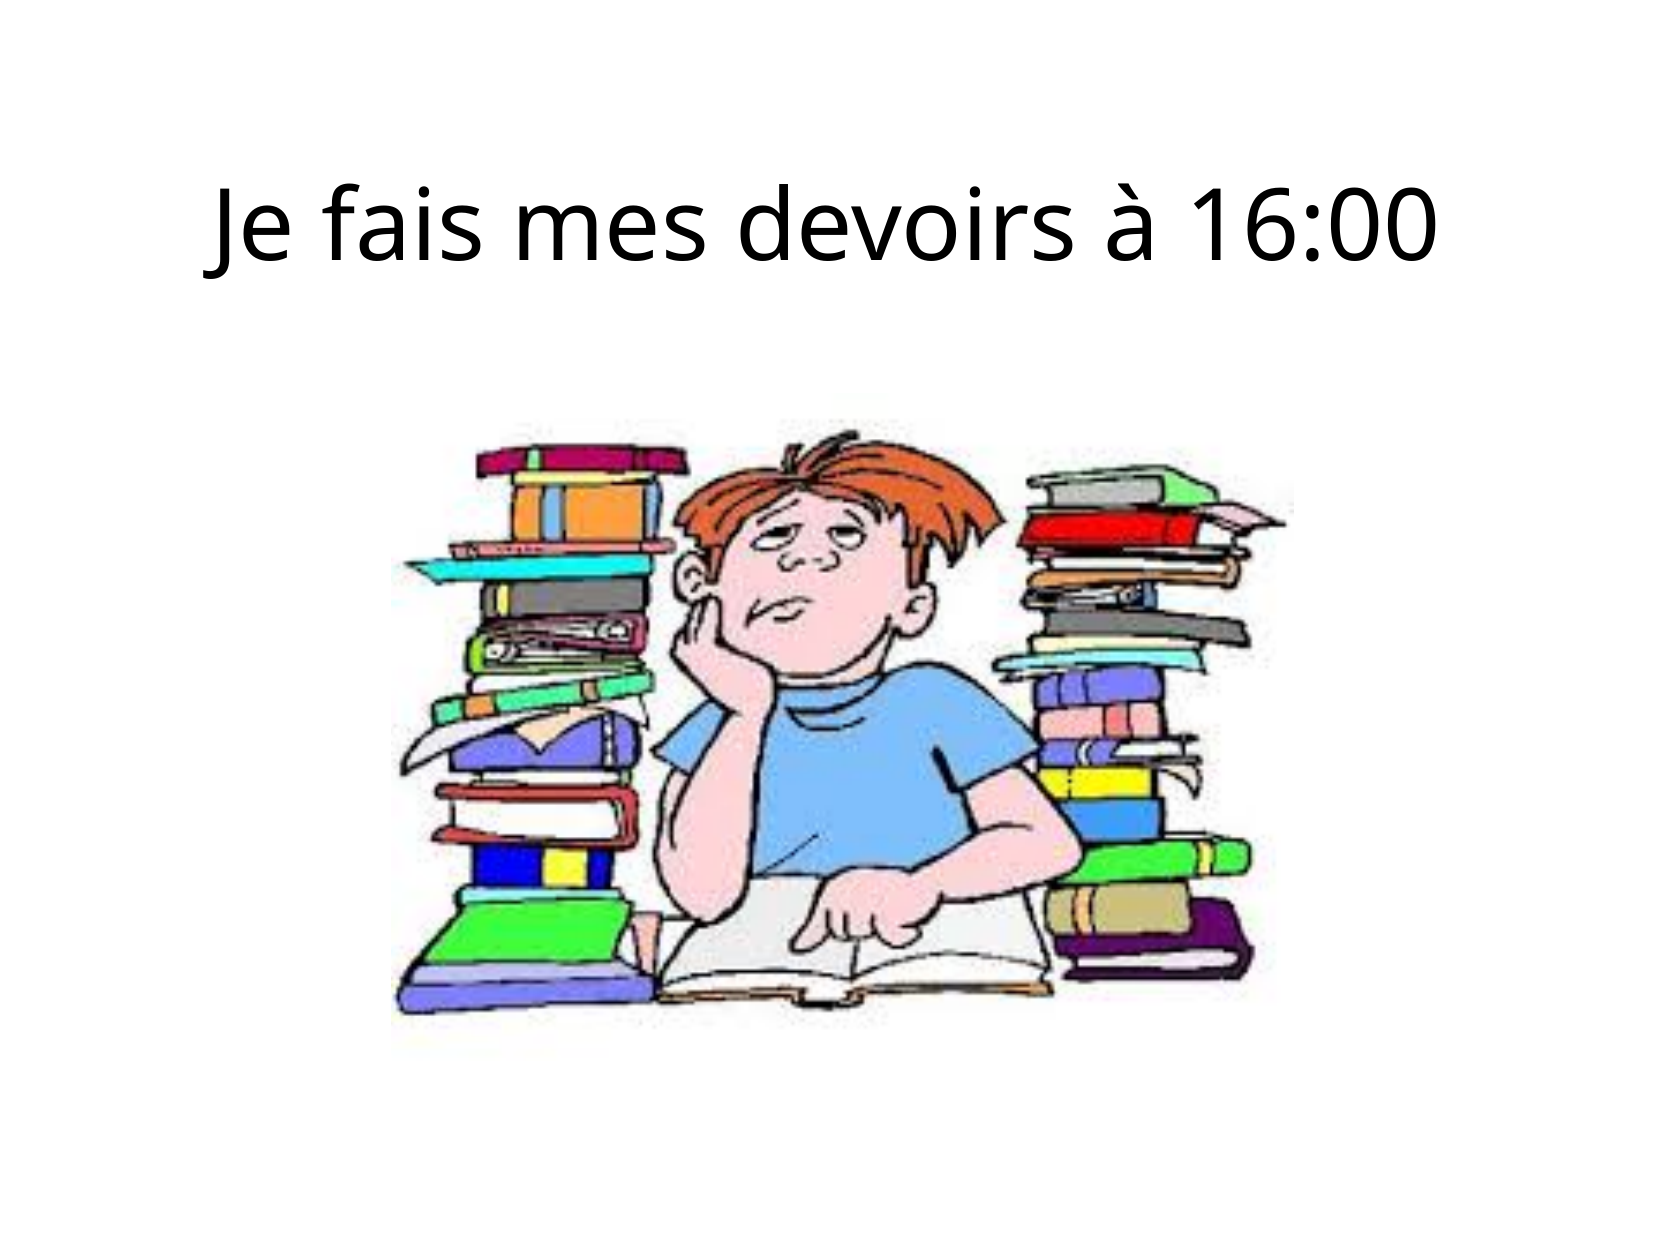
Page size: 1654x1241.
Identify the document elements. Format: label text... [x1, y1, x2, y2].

picture [391, 393, 1294, 1061]
title Je fais mes devoirs à 16:00 [82, 0, 1571, 315]
